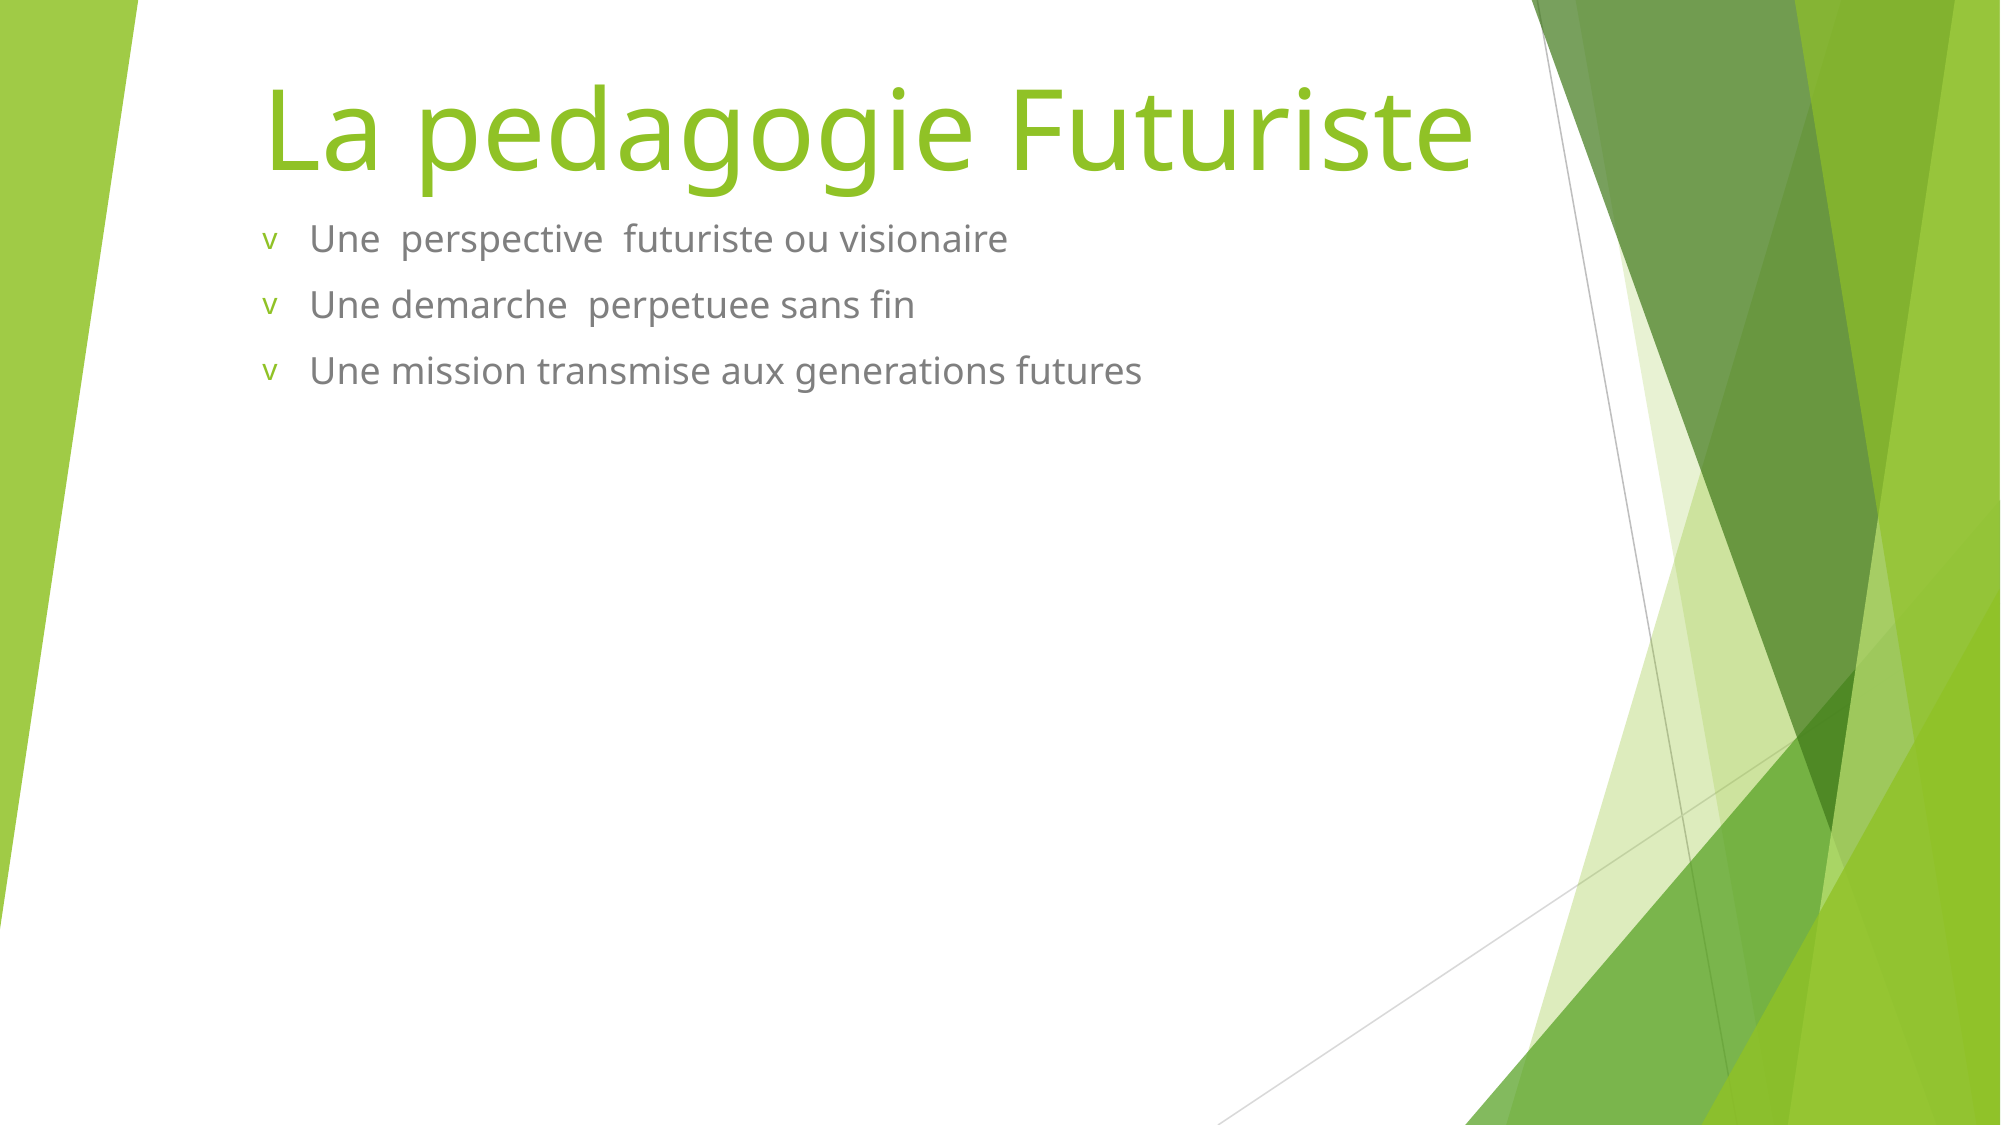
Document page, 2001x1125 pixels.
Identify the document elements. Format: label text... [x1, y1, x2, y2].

title La pedagogie Futuriste [247, 50, 1522, 190]
subtitle Une perspective futuriste ou visionaire Une demarche perpetuee sans fin Une mission transmise aux generations futures [247, 207, 1522, 490]
